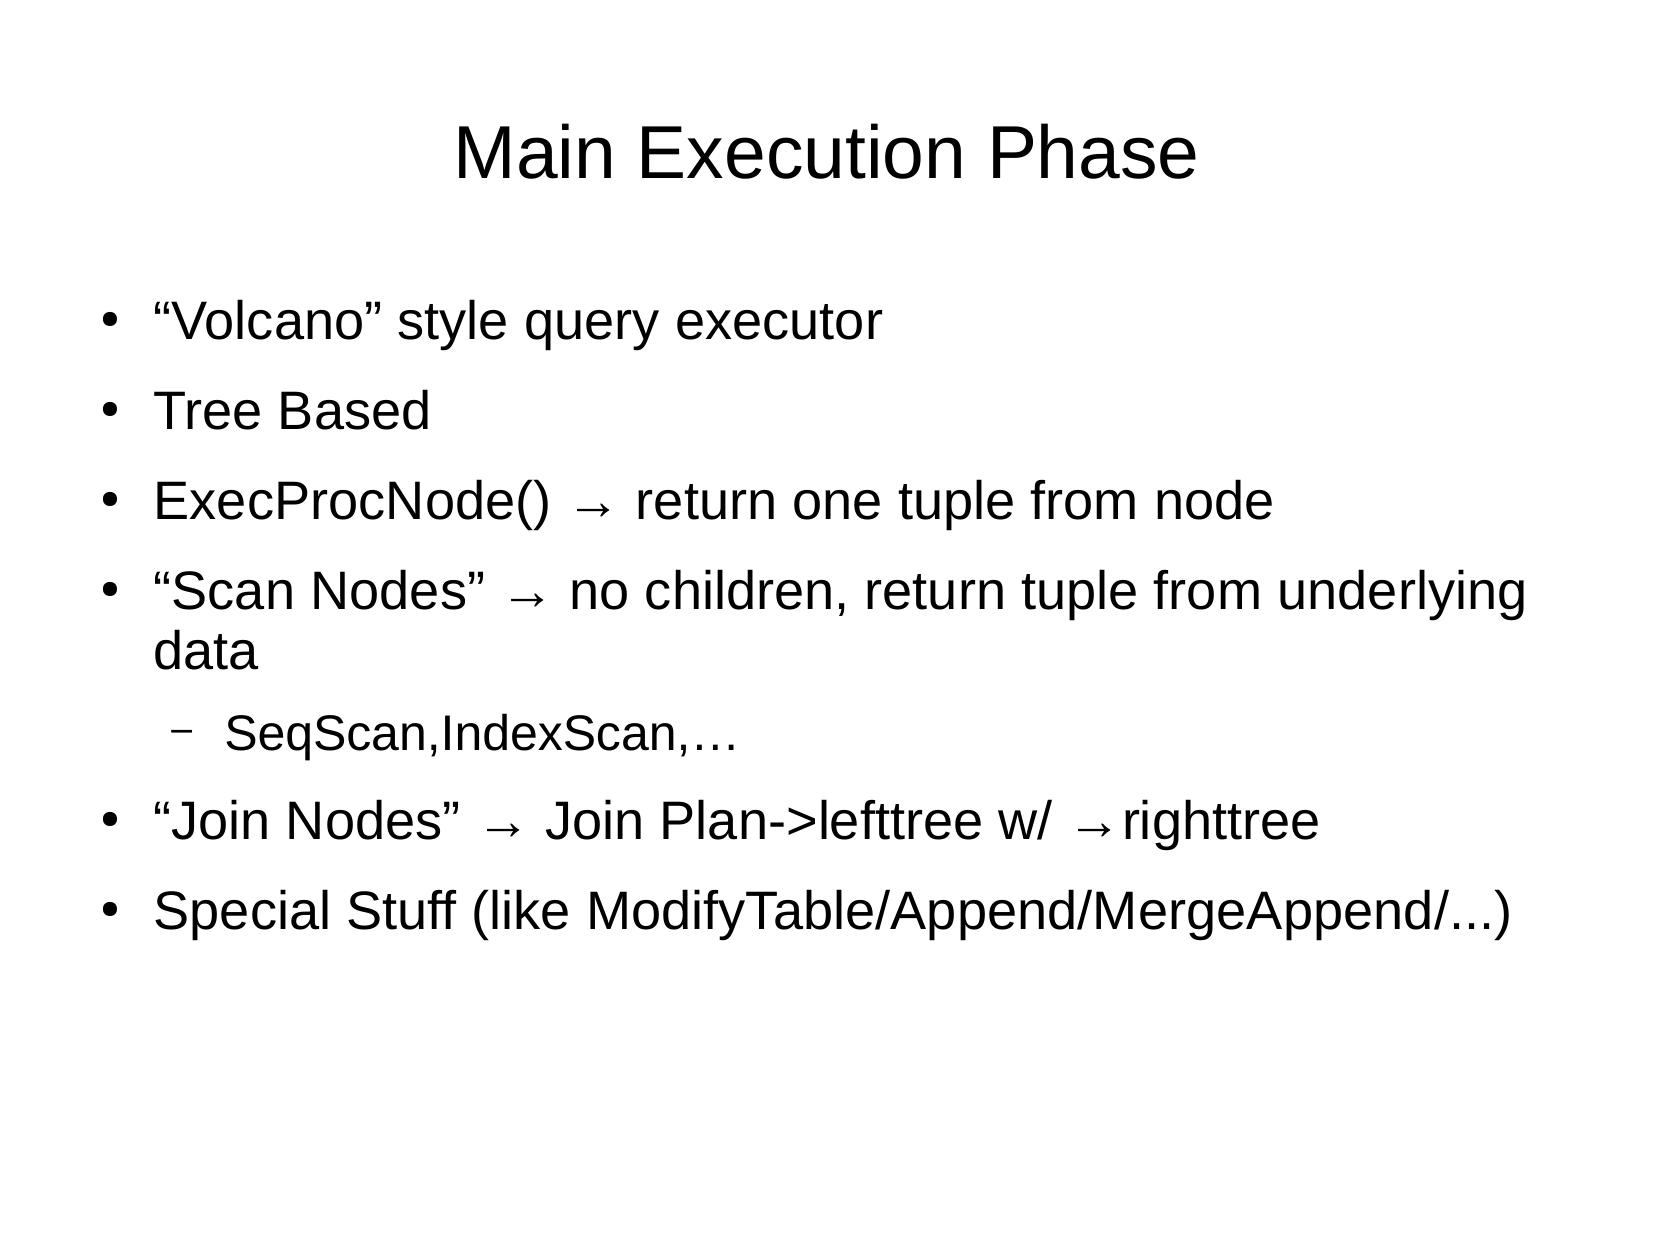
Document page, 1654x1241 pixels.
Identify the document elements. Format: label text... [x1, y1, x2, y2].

title Main Execution Phase [82, 49, 1571, 257]
list “Volcano” style query executor Tree Based ExecProcNode() → return one tuple from node “Scan Nodes” → no children, return tuple from underlying data SeqScan,IndexScan,… “Join Nodes” → Join Plan->lefttree w/ →righttree Special Stuff (like ModifyTable/Append/MergeAppend/...) [82, 290, 1571, 1010]
